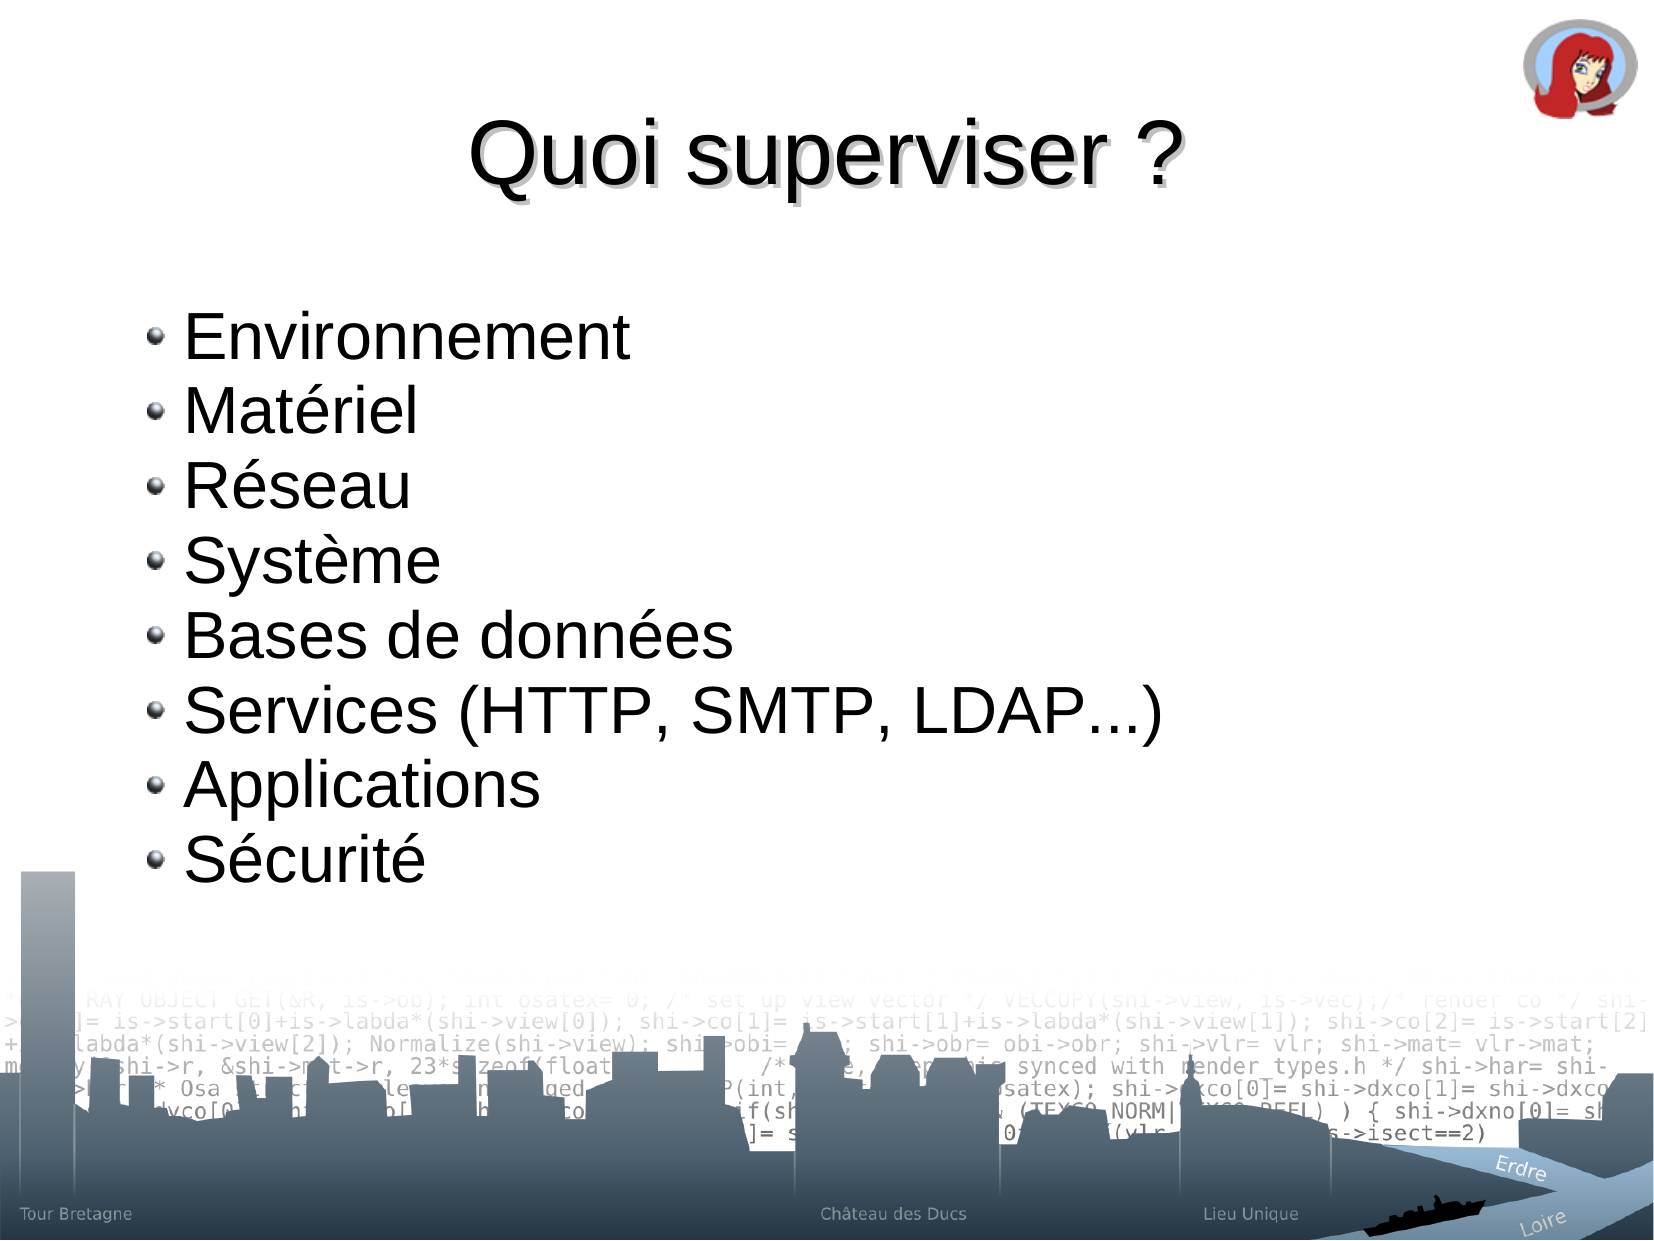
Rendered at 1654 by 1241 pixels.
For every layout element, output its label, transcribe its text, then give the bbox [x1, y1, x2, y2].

title Quoi superviser ? [82, 56, 1571, 250]
subtitle Environnement Matériel Réseau Système Bases de données Services (HTTP, SMTP, LDAP...) Applications Sécurité [147, 253, 1247, 942]
picture [0, 804, 1654, 1241]
picture [1523, 19, 1638, 119]
